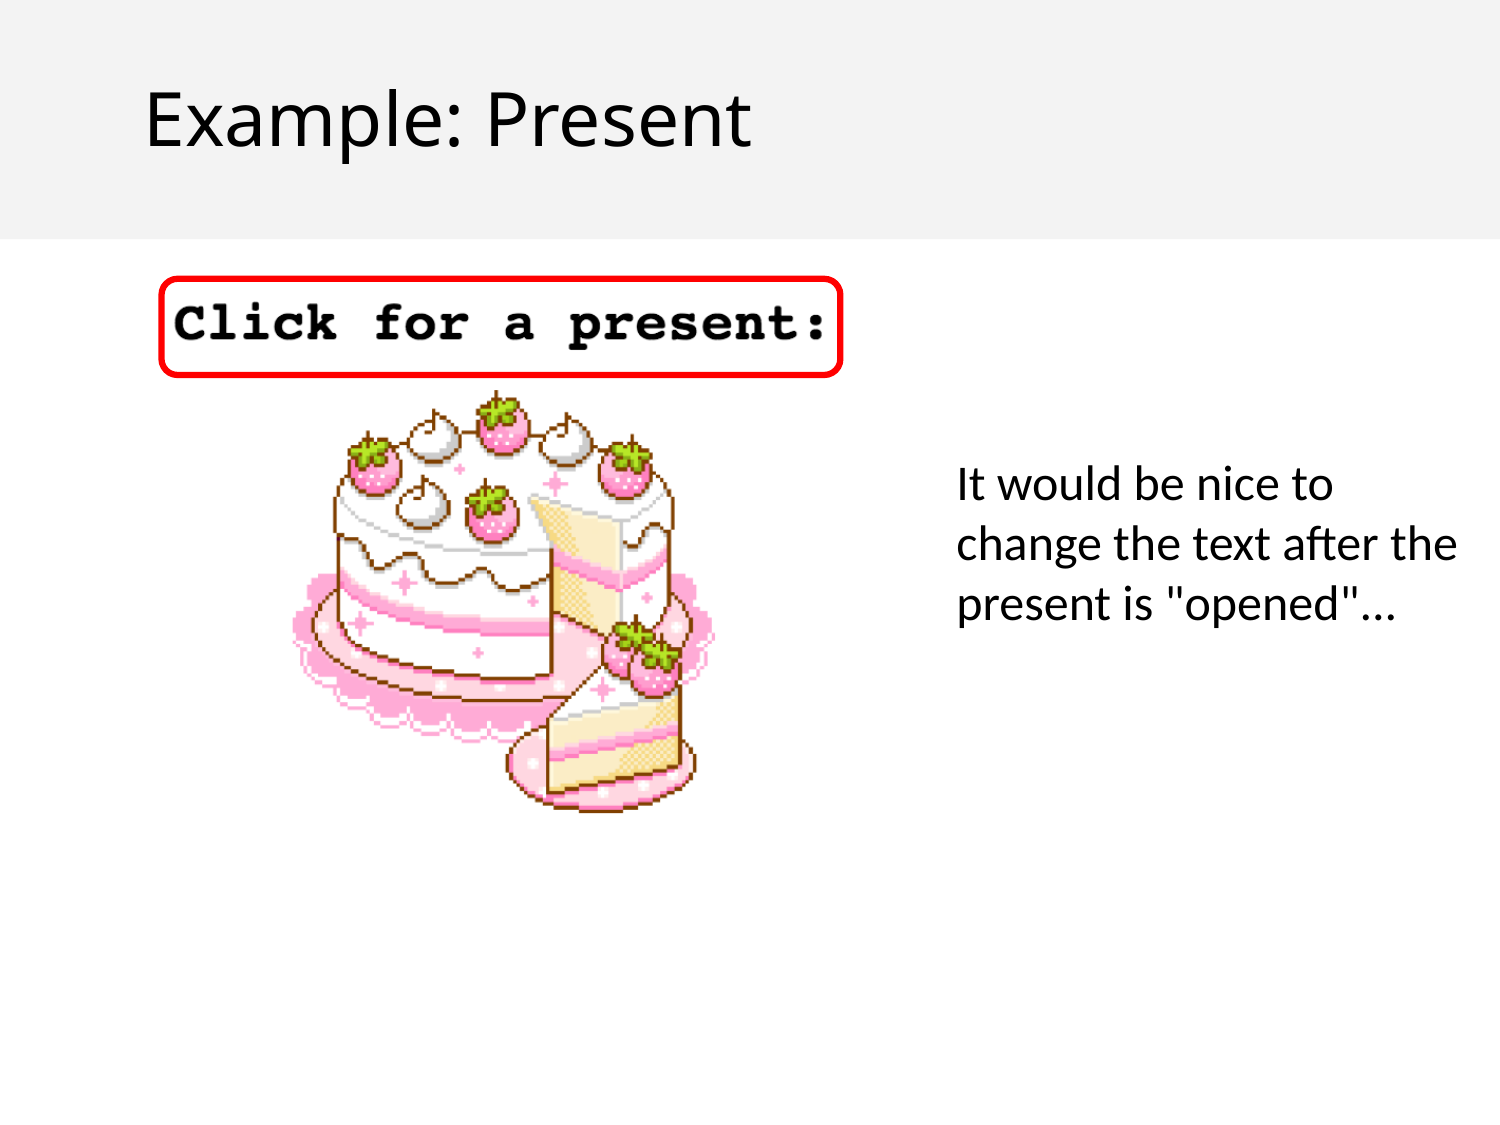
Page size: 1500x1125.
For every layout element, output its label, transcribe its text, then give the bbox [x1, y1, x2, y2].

text_box It would be nice to change the text after the present is "opened"... [941, 435, 1481, 690]
title Example: Present [128, 56, 1372, 183]
picture [165, 282, 837, 371]
picture [147, 278, 865, 847]
